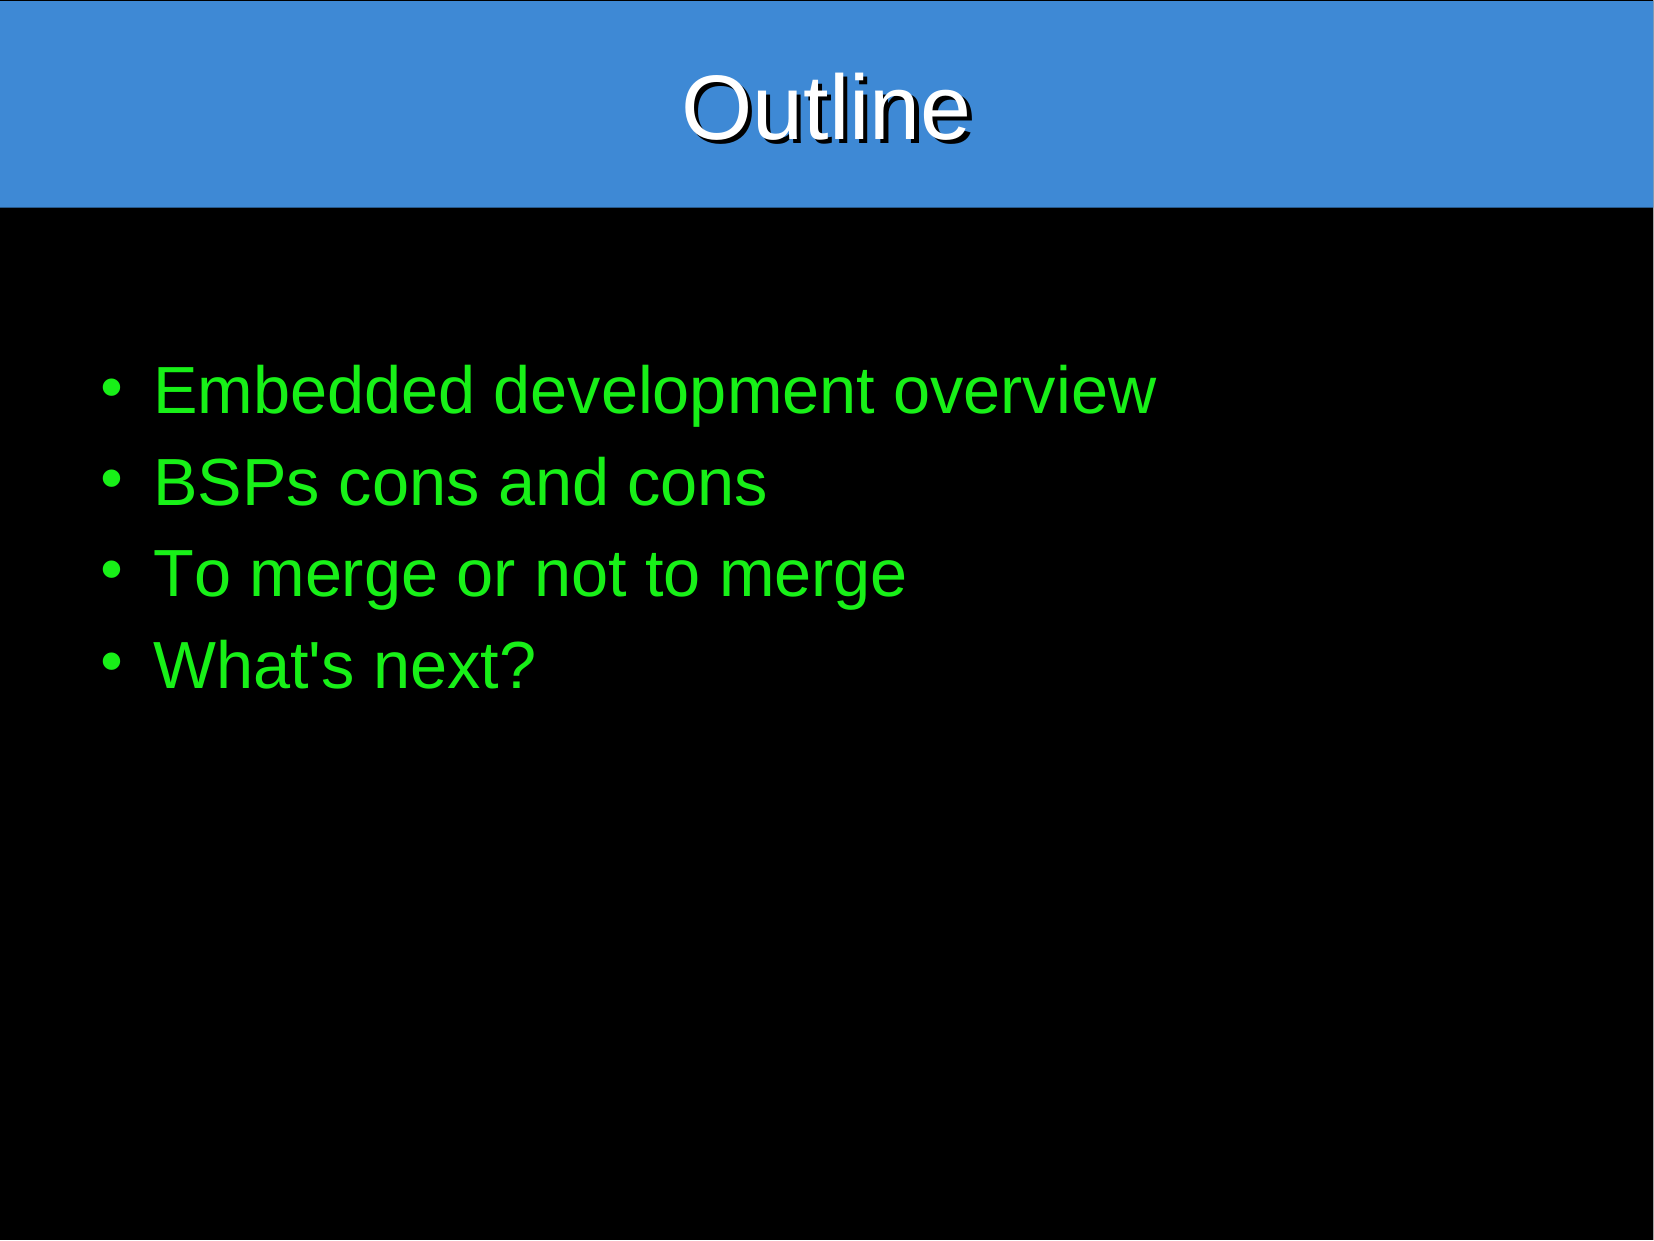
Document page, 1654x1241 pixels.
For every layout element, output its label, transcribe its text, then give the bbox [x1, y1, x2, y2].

title Outline [0, 1, 1654, 208]
list Embedded development overview BSPs cons and cons To merge or not to merge What's next? [82, 348, 1572, 1168]
